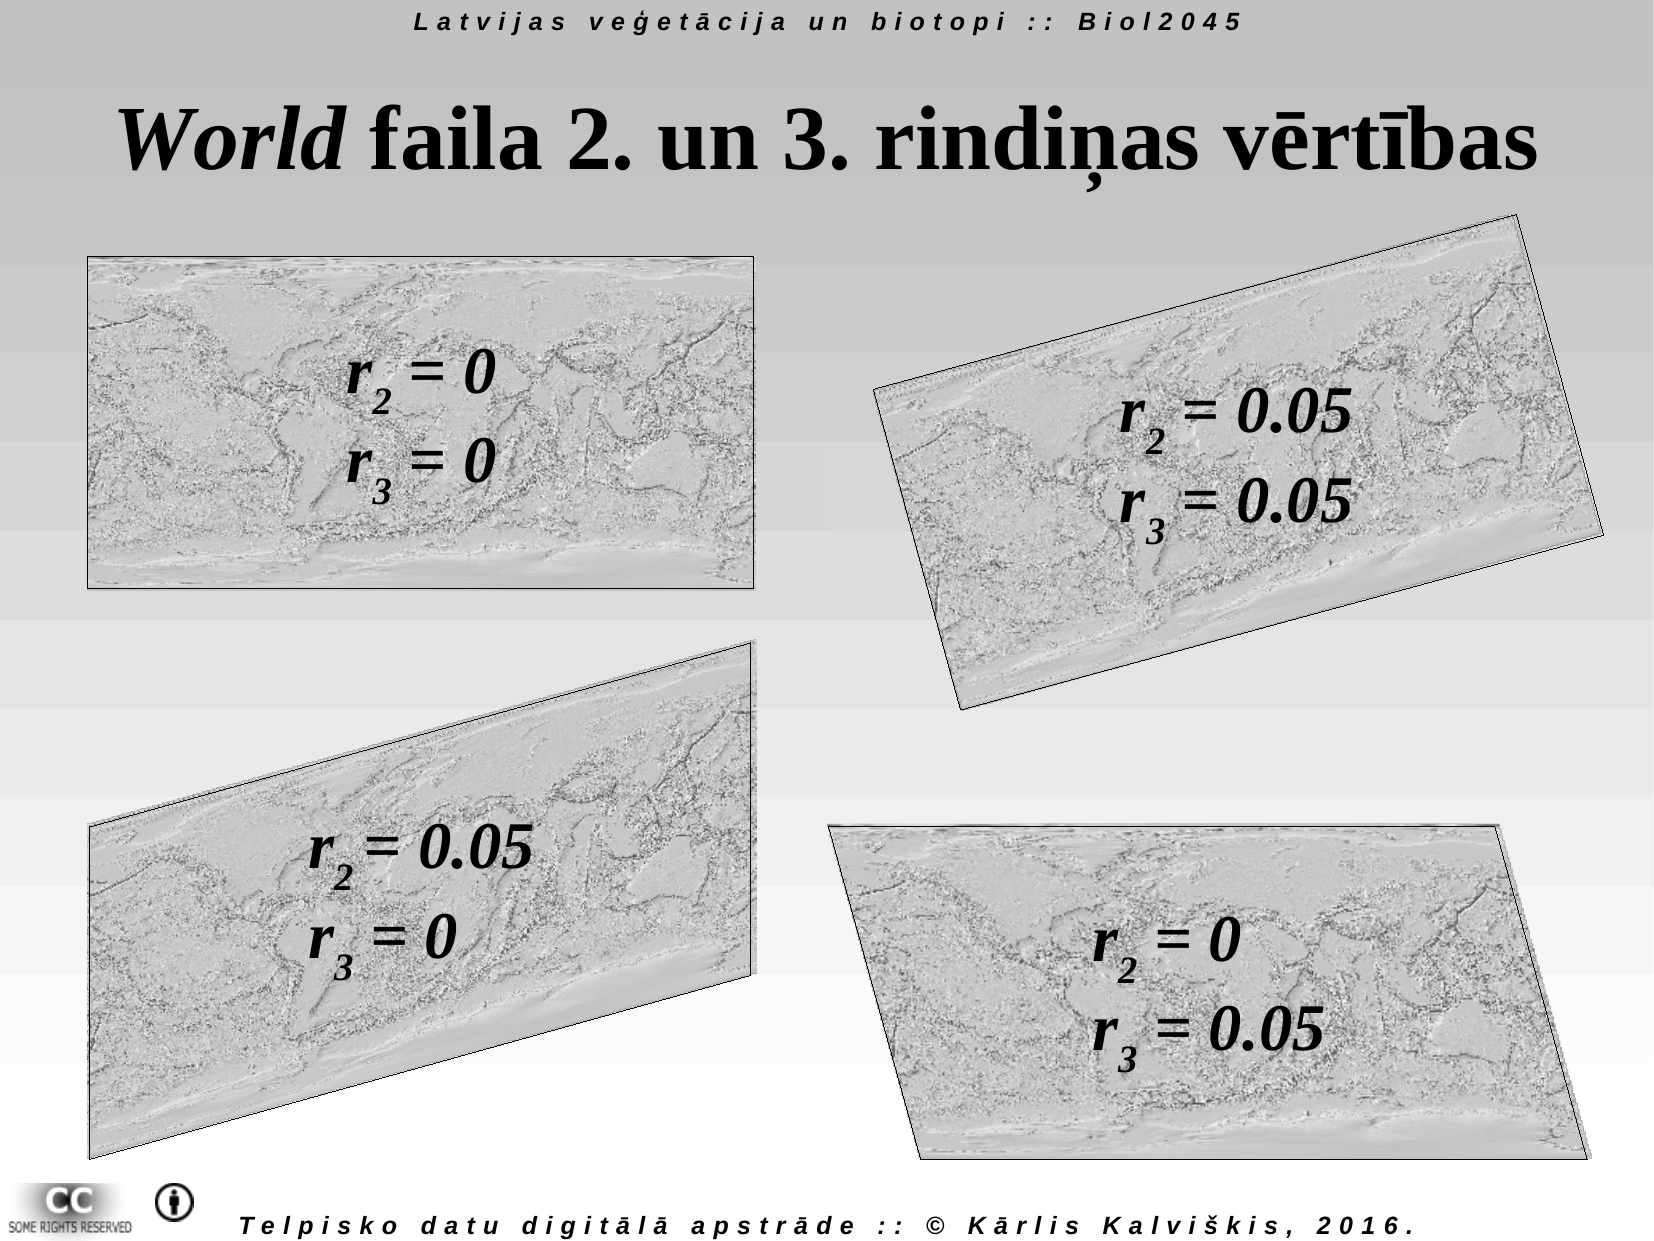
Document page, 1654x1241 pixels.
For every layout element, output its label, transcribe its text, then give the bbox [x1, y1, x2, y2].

picture [0, 0, 1654, 1241]
title World faila 2. un 3. rindiņas vērtības [29, 43, 1625, 234]
